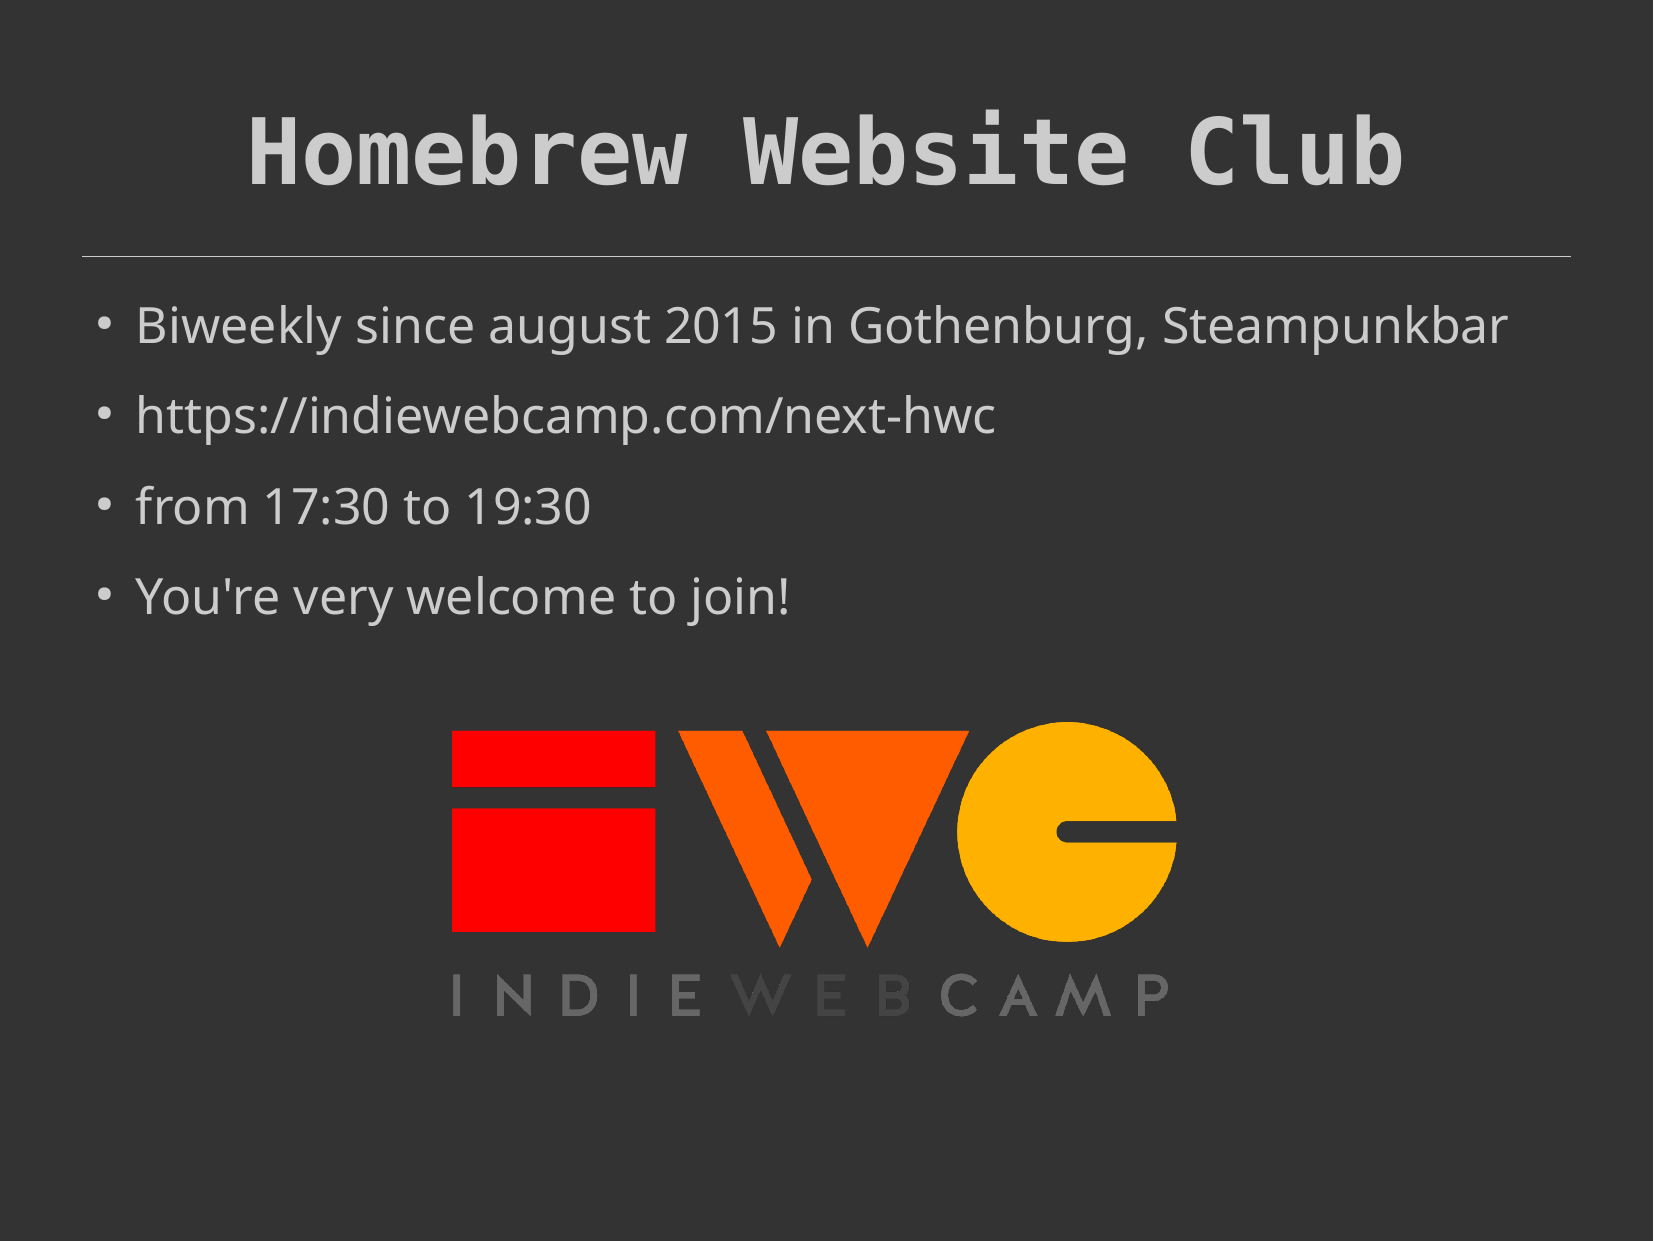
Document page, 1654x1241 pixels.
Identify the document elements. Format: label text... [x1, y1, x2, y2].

list Biweekly since august 2015 in Gothenburg, Steampunkbar https://indiewebcamp.com/next-hwc from 17:30 to 19:30 You're very welcome to join! [82, 290, 1571, 634]
title Homebrew Website Club [82, 49, 1571, 257]
picture [395, 673, 1235, 1073]
